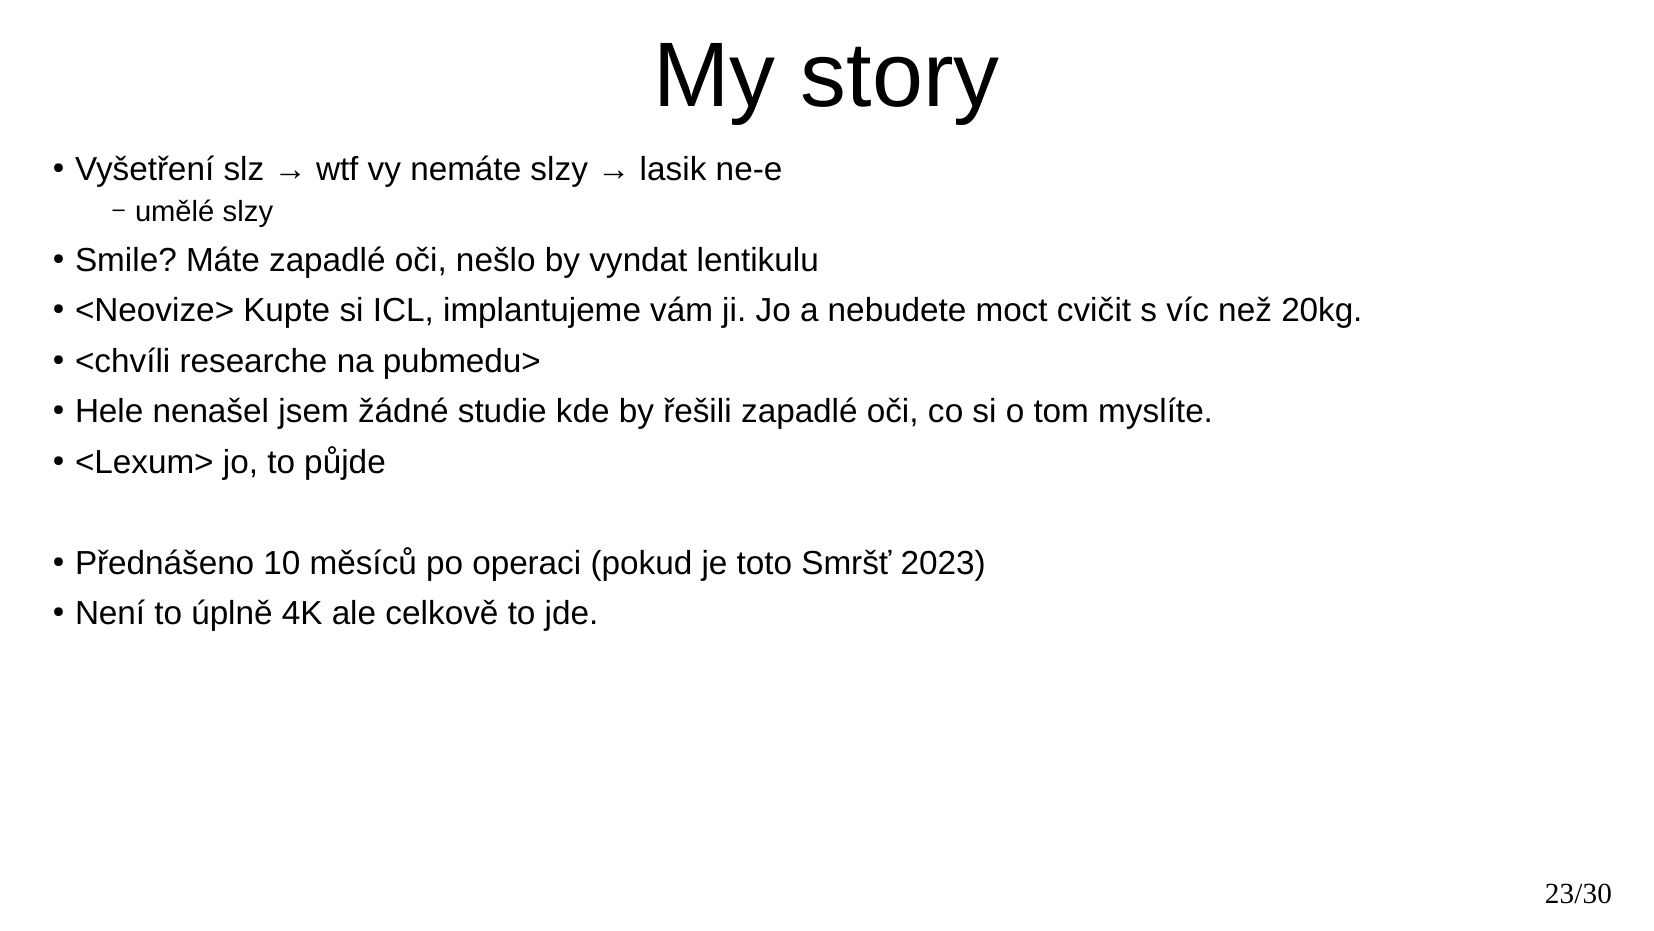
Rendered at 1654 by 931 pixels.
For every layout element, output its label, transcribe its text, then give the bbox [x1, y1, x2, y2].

list Vyšetření slz → wtf vy nemáte slzy → lasik ne-e umělé slzy Smile? Máte zapadlé oči, nešlo by vyndat lentikulu <Neovize> Kupte si ICL, implantujeme vám ji. Jo a nebudete moct cvičit s víc než 20kg. <chvíli researche na pubmedu> Hele nenašel jsem žádné studie kde by řešili zapadlé oči, co si o tom myslíte. <Lexum> jo, to půjde Přednášeno 10 měsíců po operaci (pokud je toto Smršť 2023) Není to úplně 4K ale celkově to jde. [37, 150, 1613, 901]
title My story [82, 23, 1571, 127]
